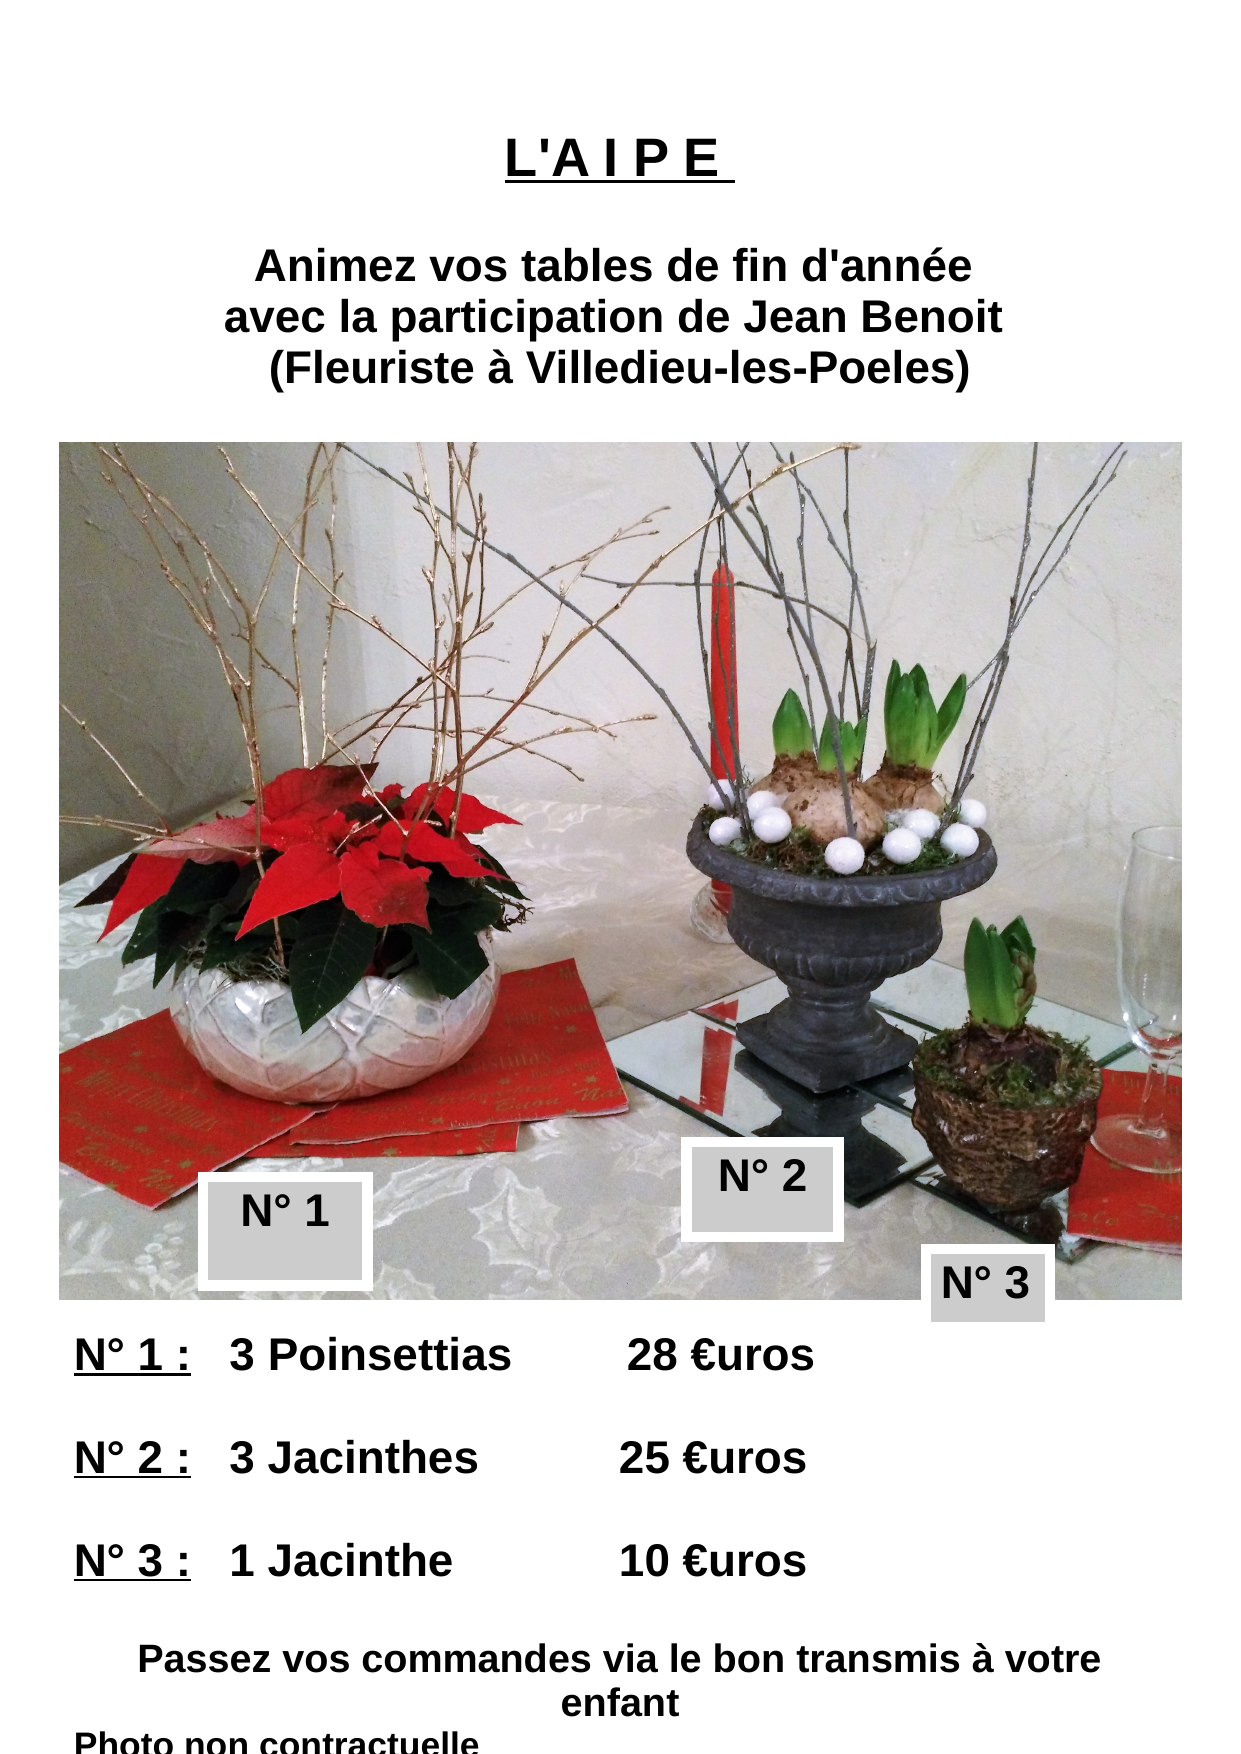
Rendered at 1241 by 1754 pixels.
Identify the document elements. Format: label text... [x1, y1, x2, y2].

table_header N° 1 [208, 1182, 362, 1280]
table_header N° 3 [931, 1254, 1045, 1322]
table_header N° 1 : 3 Poinsettias 28 €uros N° 2 : 3 Jacinthes 25 €uros N° 3 : 1 Jacinthe 10 €uros Passez vos commandes via le bon transmis à votre enfant Photo non contractuelle [60, 1323, 1181, 1754]
table_header N° 2 [692, 1147, 833, 1232]
table_header L'A I P E Animez vos tables de fin d'année avec la participation de Jean Benoit (Fleuriste à Villedieu-les-Poeles) [60, 121, 1181, 406]
picture [59, 442, 1182, 1300]
